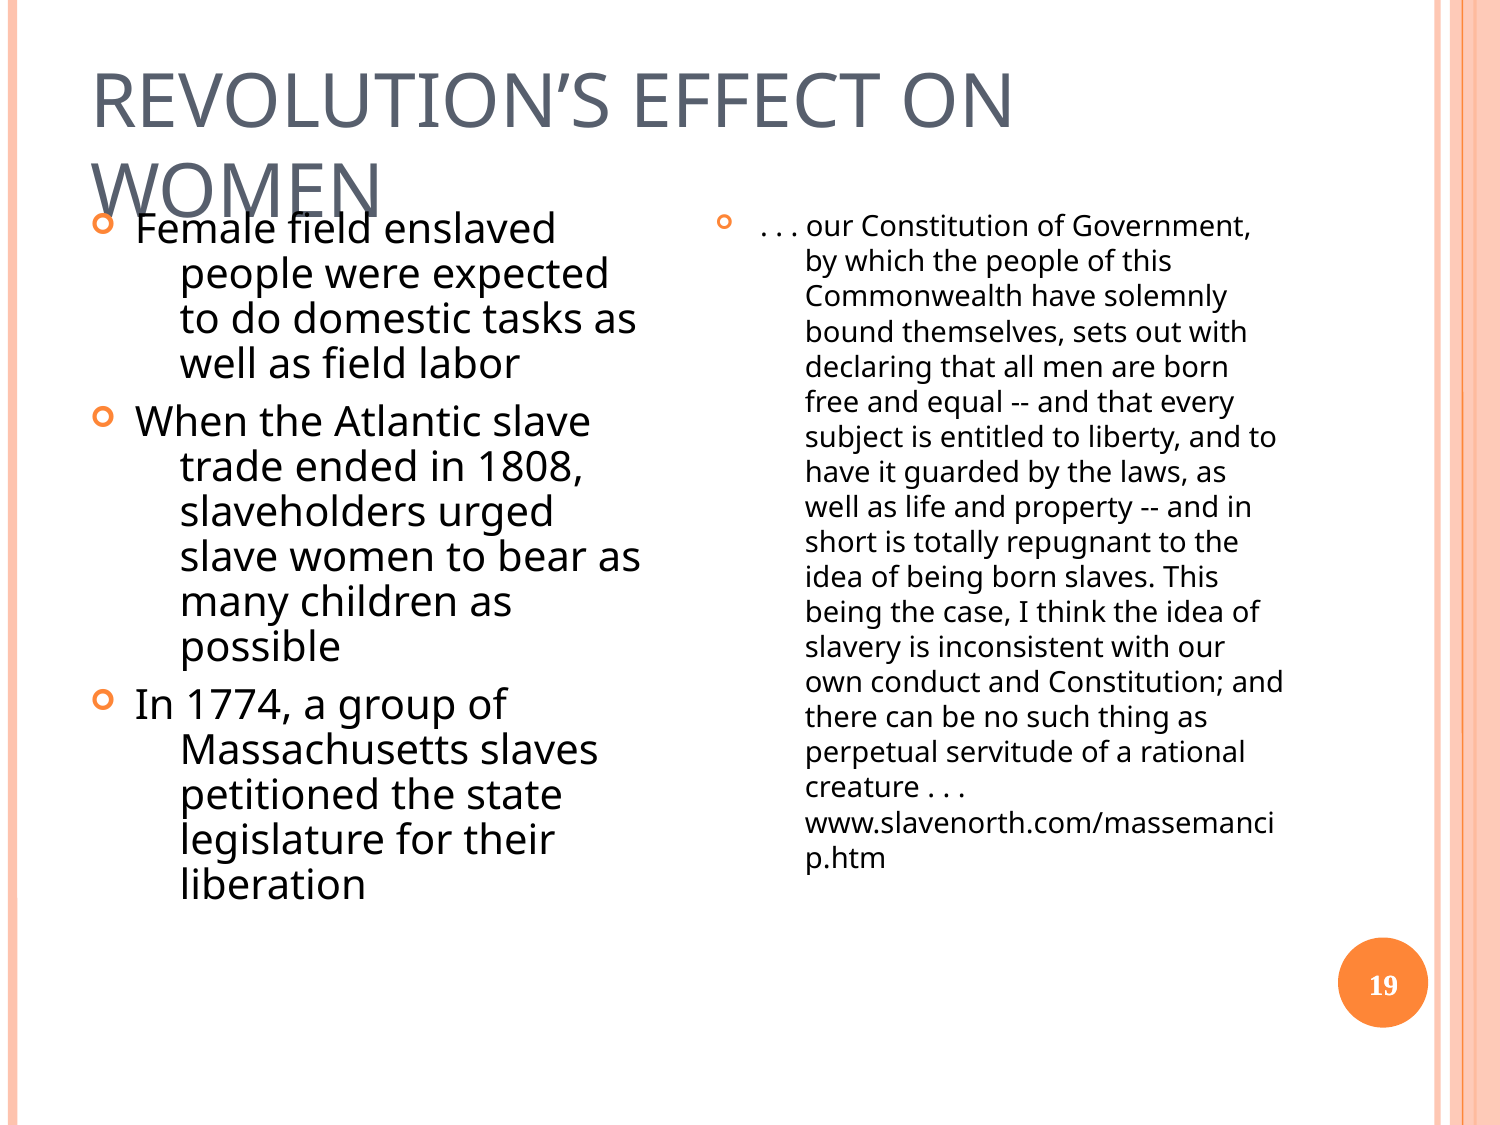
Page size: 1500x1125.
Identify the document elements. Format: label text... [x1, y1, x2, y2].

text_box [1333, 940, 1434, 1027]
list Female field enslaved people were expected to do domestic tasks as well as field labor When the Atlantic slave trade ended in 1808, slaveholders urged slave women to bear as many children as possible In 1774, a group of Massachusetts slaves petitioned the state legislature for their liberation [75, 200, 676, 1013]
title Revolution’s Effect on Women [75, 45, 1300, 175]
list . . . our Constitution of Government, by which the people of this Commonwealth have solemnly bound themselves, sets out with declaring that all men are born free and equal -- and that every subject is entitled to liberty, and to have it guarded by the laws, as well as life and property -- and in short is totally repugnant to the idea of being born slaves. This being the case, I think the idea of slavery is inconsistent with our own conduct and Constitution; and there can be no such thing as perpetual servitude of a rational creature . . . www.slavenorth.com/massemancip.htm [700, 200, 1301, 1013]
